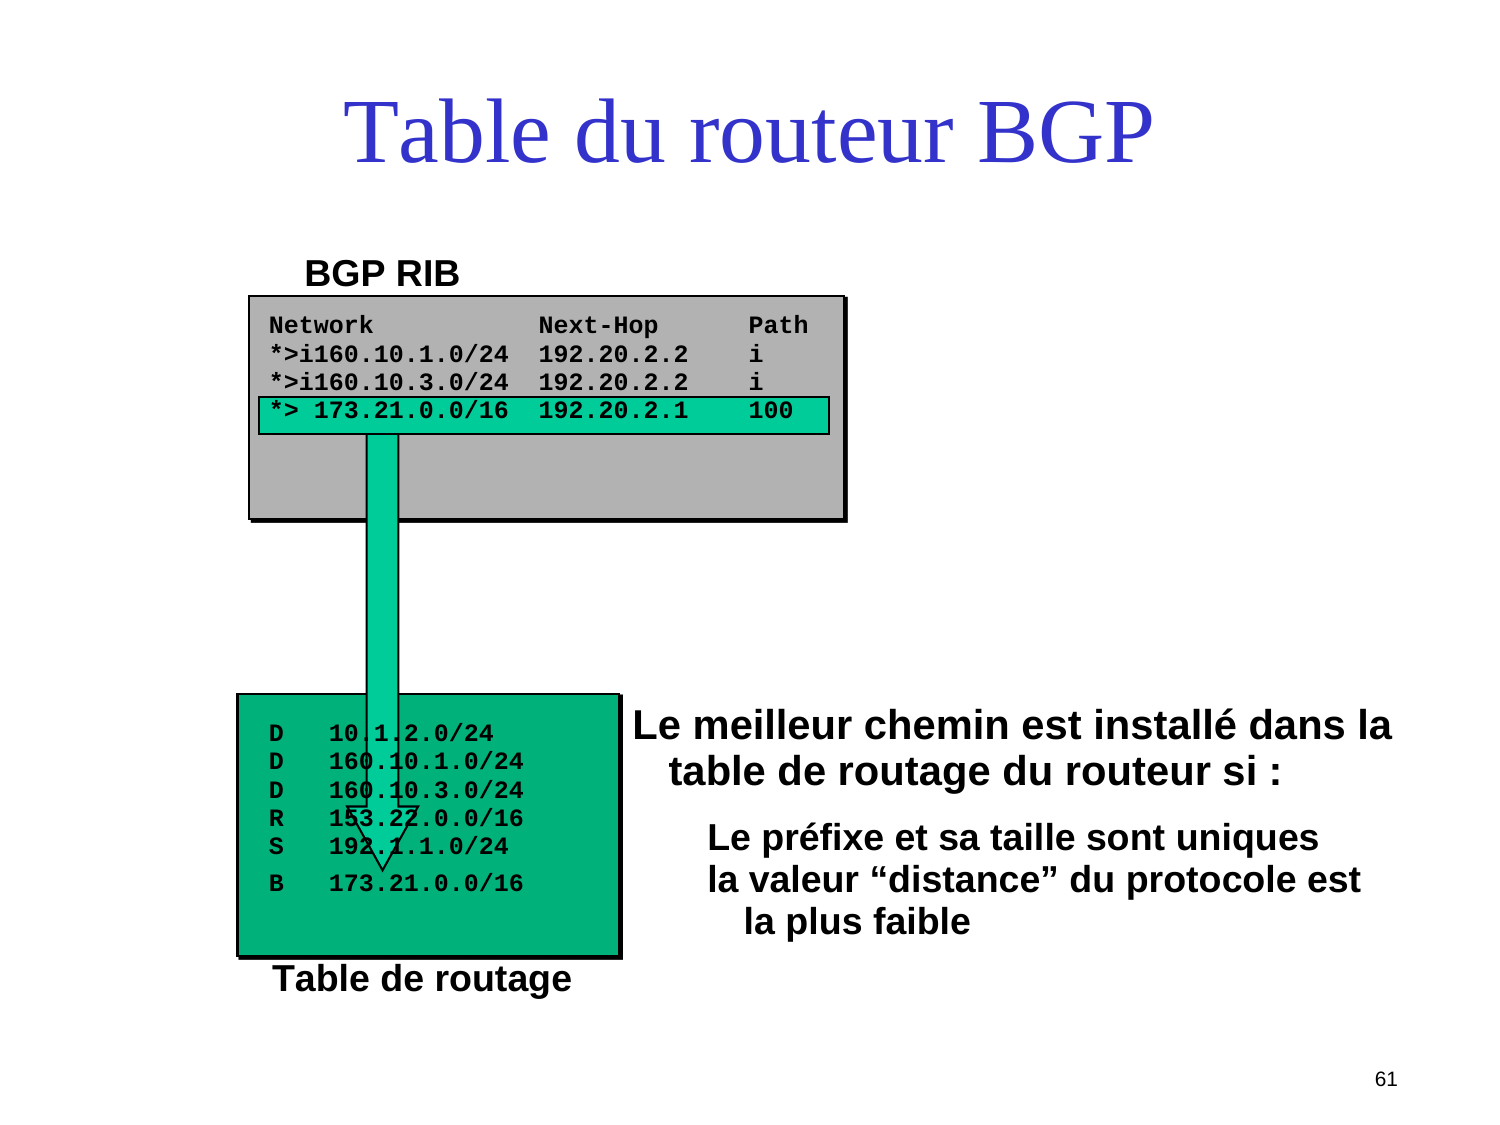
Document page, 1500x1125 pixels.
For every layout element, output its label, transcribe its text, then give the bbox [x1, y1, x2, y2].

text_box B 173.21.0.0/16 [254, 862, 539, 907]
text_box [237, 694, 620, 956]
text_box [249, 295, 845, 520]
title Table du routeur BGP [112, 37, 1388, 225]
text_box BGP RIB [289, 244, 476, 303]
text_box Network Next-Hop Path *>i160.10.1.0/24 192.20.2.2 i *>i160.10.3.0/24 192.20.2.2 i *> 173.21.0.0/16 192.20.2.1 100 [254, 305, 824, 434]
text_box D 10.1.2.0/24 D 160.10.1.0/24 D 160.10.3.0/24 R 153.22.0.0/16 S 192.1.1.0/24 [254, 713, 539, 862]
text_box Le meilleur chemin est installé dans la table de routage du routeur si : [617, 693, 1480, 803]
text_box Le préfixe et sa taille sont uniques la valeur “distance” du protocole est la plus faible [617, 809, 1450, 951]
text_box Table de routage [257, 950, 588, 1008]
